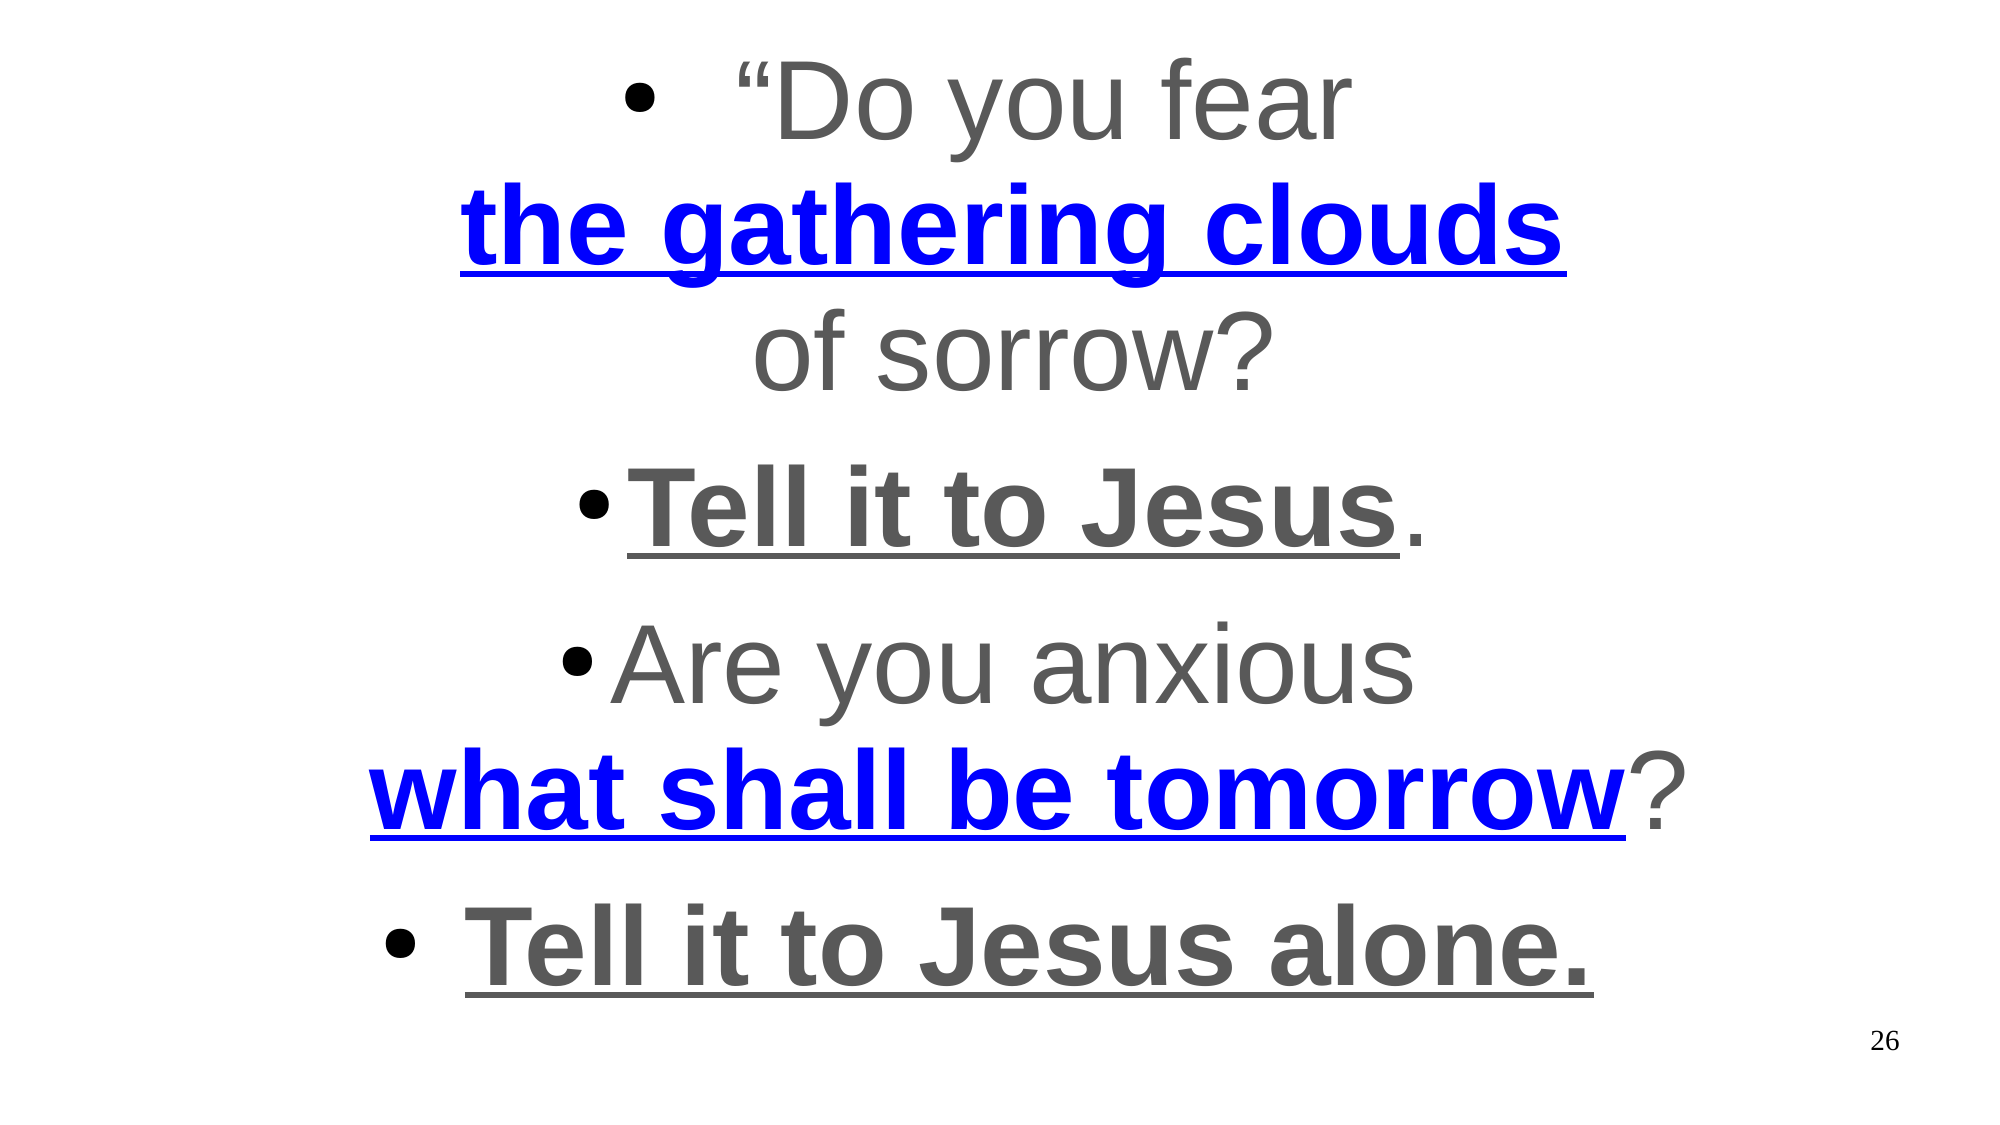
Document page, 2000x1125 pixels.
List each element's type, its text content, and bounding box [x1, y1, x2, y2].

list “Do you fear the gathering clouds of sorrow? Tell it to Jesus. Are you anxious what shall be tomorrow? Tell it to Jesus alone. [37, 37, 1951, 1088]
